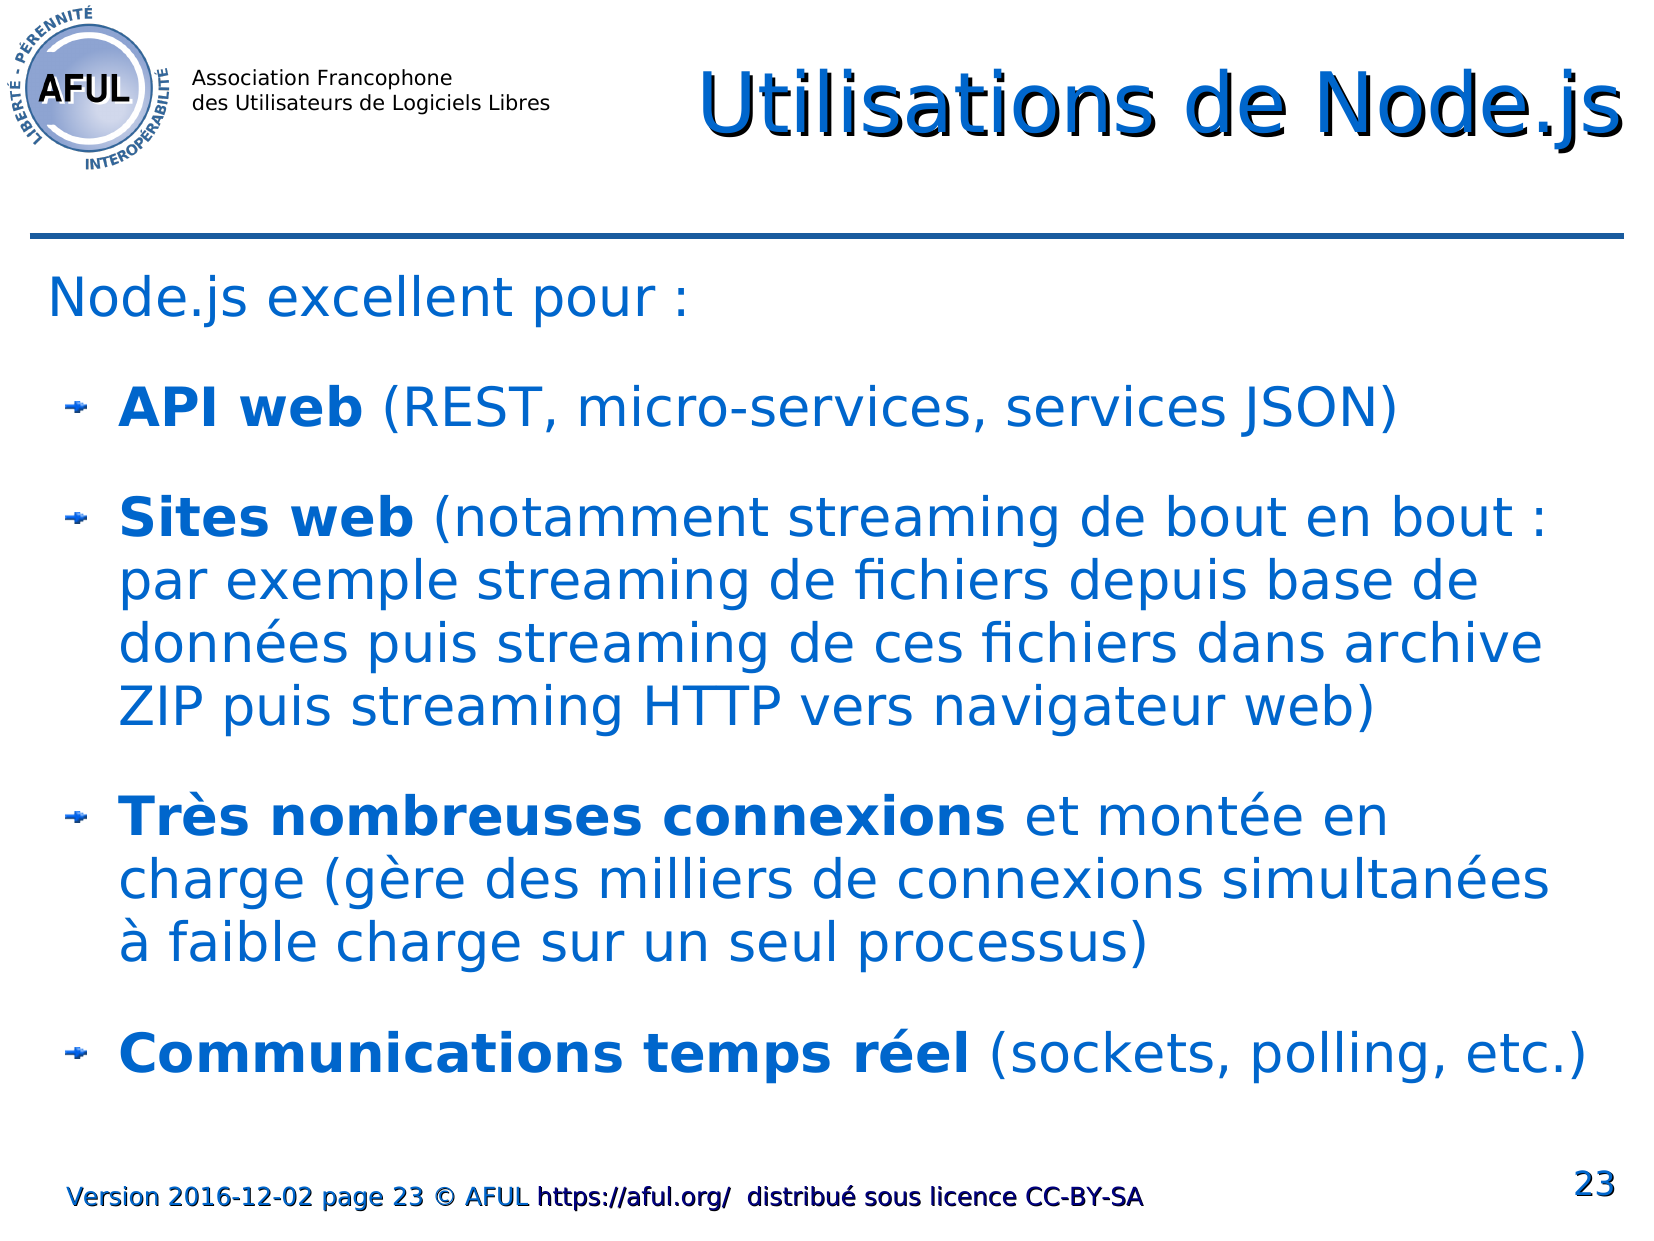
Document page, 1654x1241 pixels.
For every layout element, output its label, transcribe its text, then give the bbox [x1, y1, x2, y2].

picture [0, 0, 178, 178]
list Node.js excellent pour : API web (REST, micro-services, services JSON) Sites web (notamment streaming de bout en bout : par exemple streaming de fichiers depuis base de données puis streaming de ces fichiers dans archive ZIP puis streaming HTTP vers navigateur web) Très nombreuses connexions et montée en charge (gère des milliers de connexions simultanées à faible charge sur un seul processus) Communications temps réel (sockets, polling, etc.) [47, 265, 1595, 1211]
title Utilisations de Node.js [501, 0, 1625, 207]
